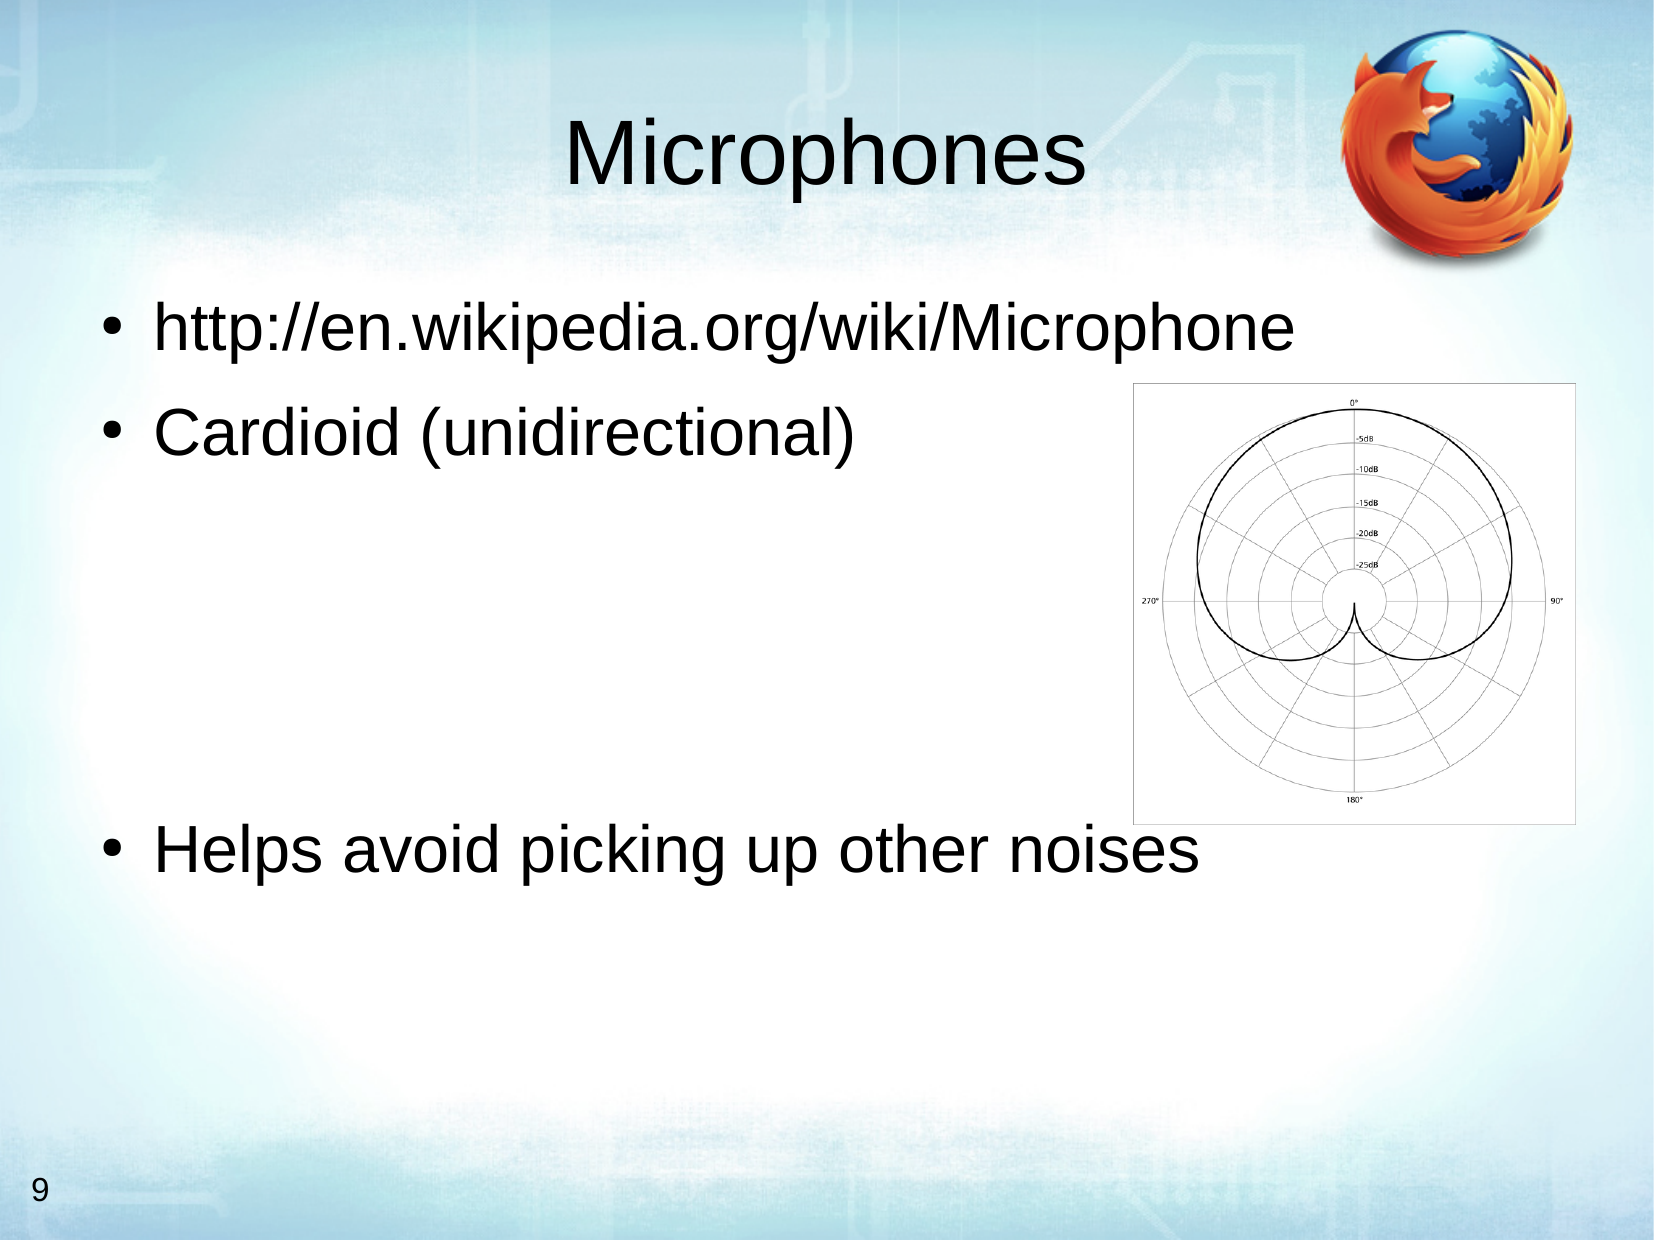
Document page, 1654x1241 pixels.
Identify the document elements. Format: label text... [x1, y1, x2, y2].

list http://en.wikipedia.org/wiki/Microphone Cardioid (unidirectional) Helps avoid picking up other noises [82, 290, 1571, 1109]
title Microphones [82, 49, 1571, 257]
picture [0, 0, 1654, 1240]
